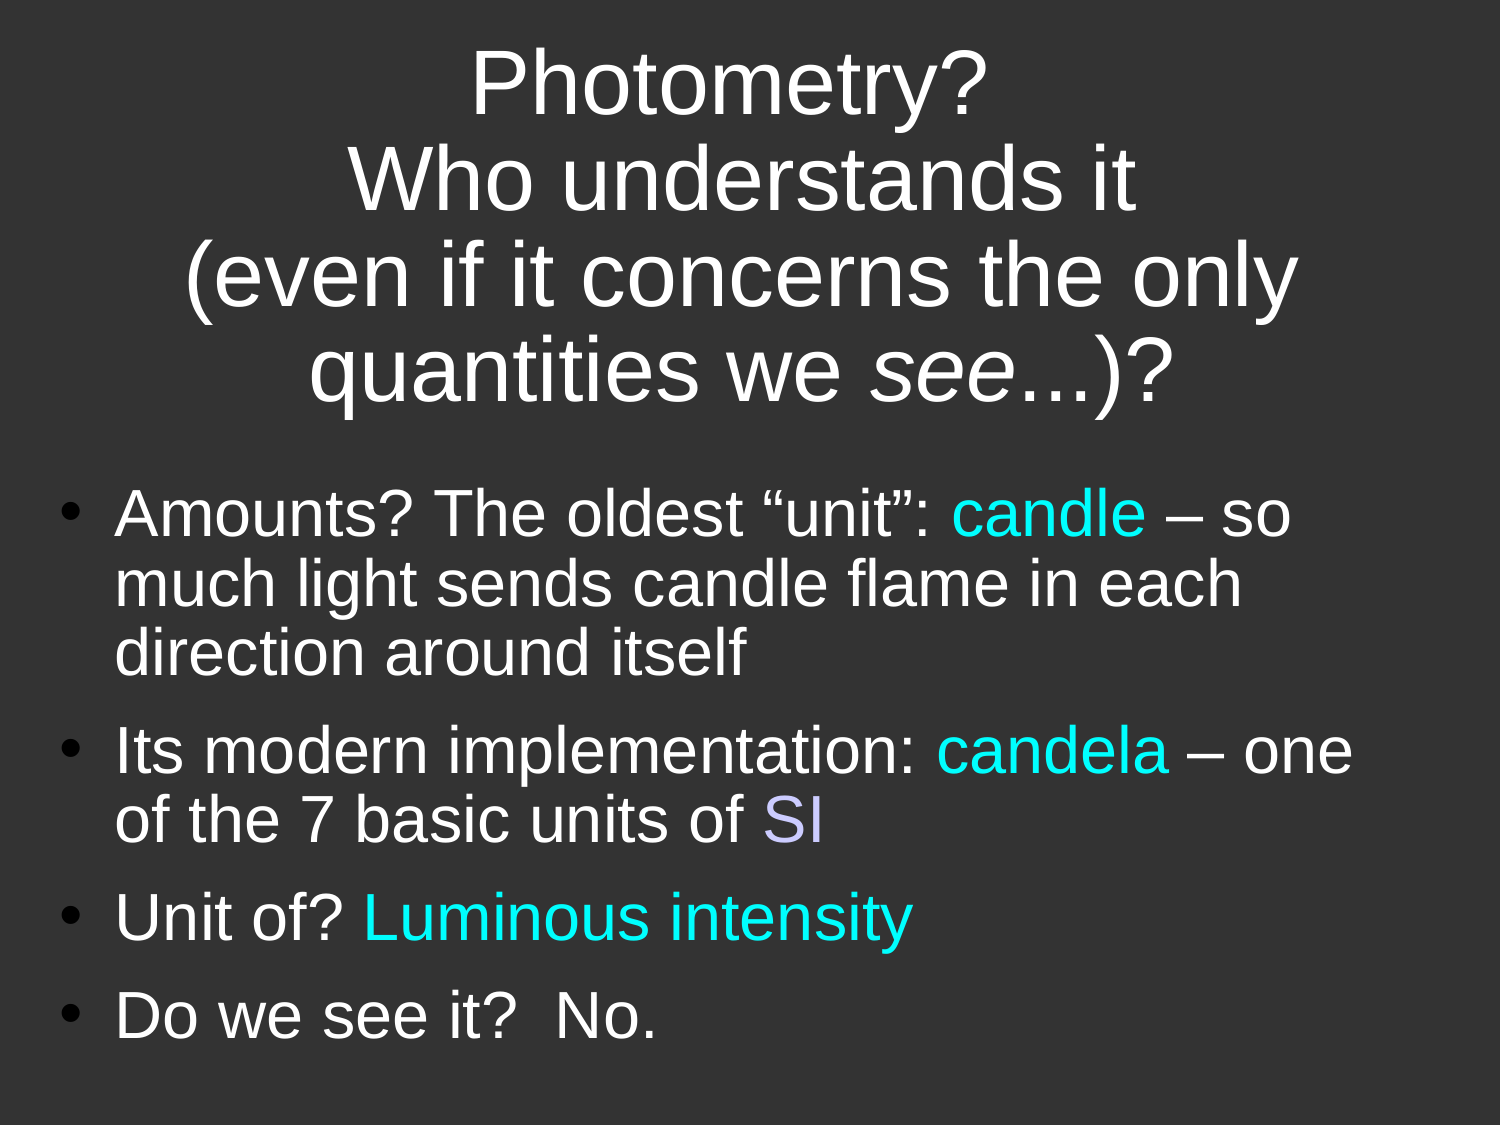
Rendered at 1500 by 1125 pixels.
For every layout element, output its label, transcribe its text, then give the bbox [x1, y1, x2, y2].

title Photometry? Who understands it (even if it concerns the only quantities we see...)? [67, 26, 1418, 421]
list Amounts? The oldest “unit”: candle – so much light sends candle flame in each direction around itself Its modern implementation: candela – one of the 7 basic units of SI Unit of? Luminous intensity Do we see it? No. [59, 472, 1409, 1125]
